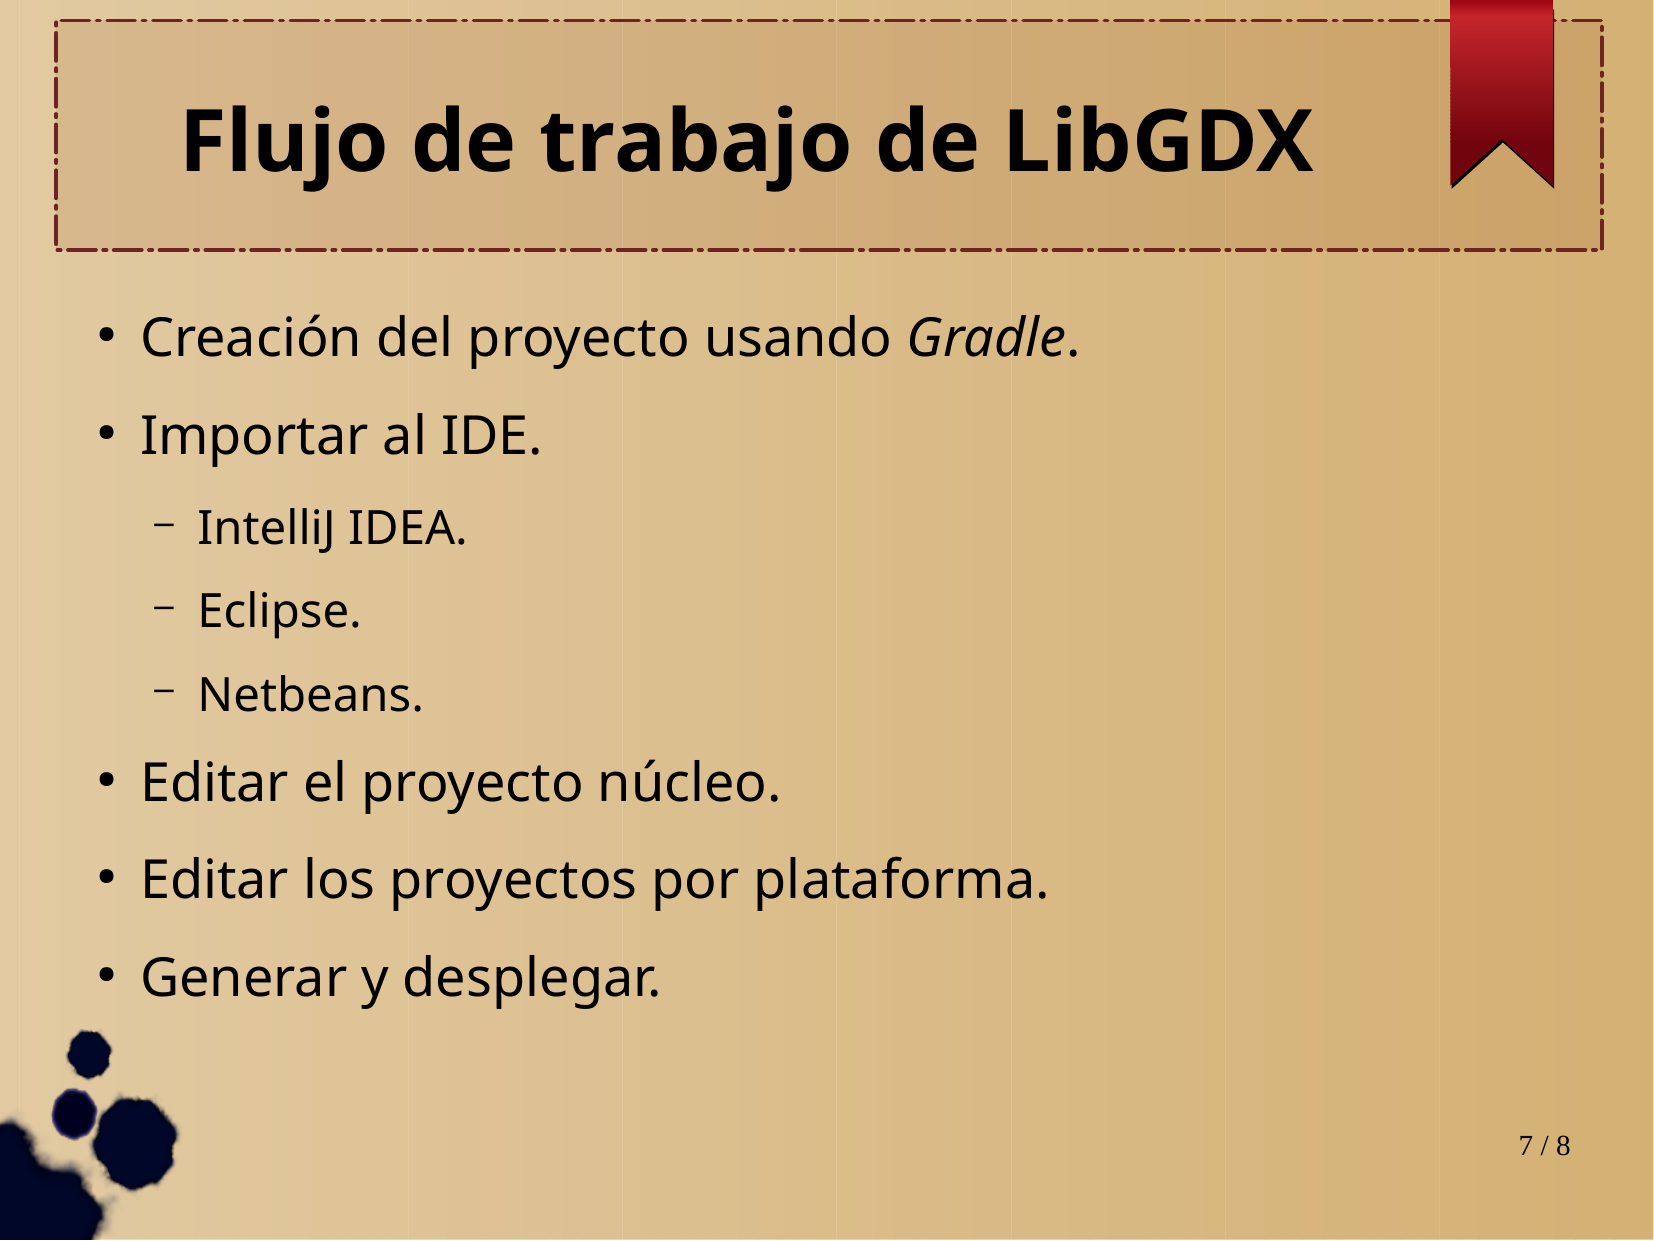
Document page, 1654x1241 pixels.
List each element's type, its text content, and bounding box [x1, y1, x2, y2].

title Flujo de trabajo de LibGDX [82, 47, 1412, 229]
list Creación del proyecto usando Gradle. Importar al IDE. IntelliJ IDEA. Eclipse. Netbeans. Editar el proyecto núcleo. Editar los proyectos por plataforma. Generar y desplegar. [82, 299, 1571, 1019]
